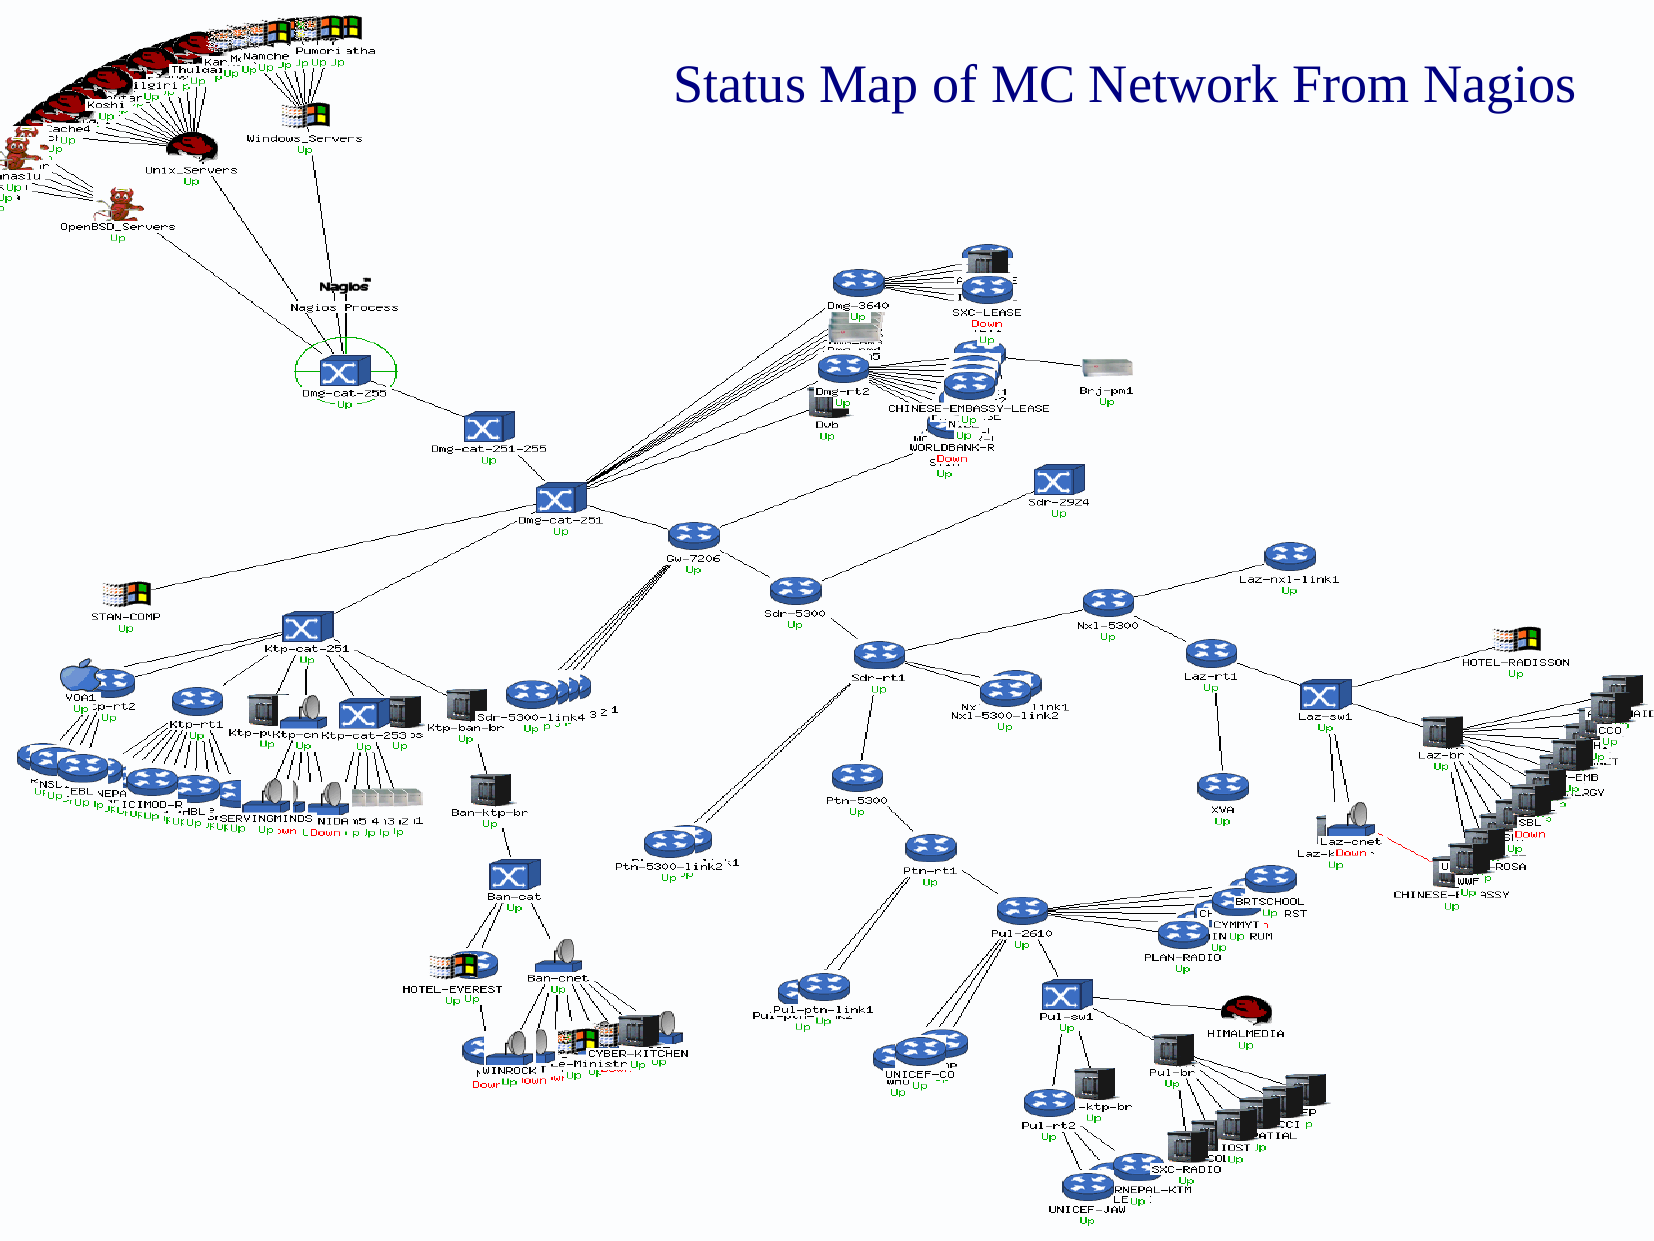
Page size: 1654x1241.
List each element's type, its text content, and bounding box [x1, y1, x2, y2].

text_box Status Map of MC Network From Nagios [673, 51, 1587, 117]
picture [0, 0, 1654, 1241]
